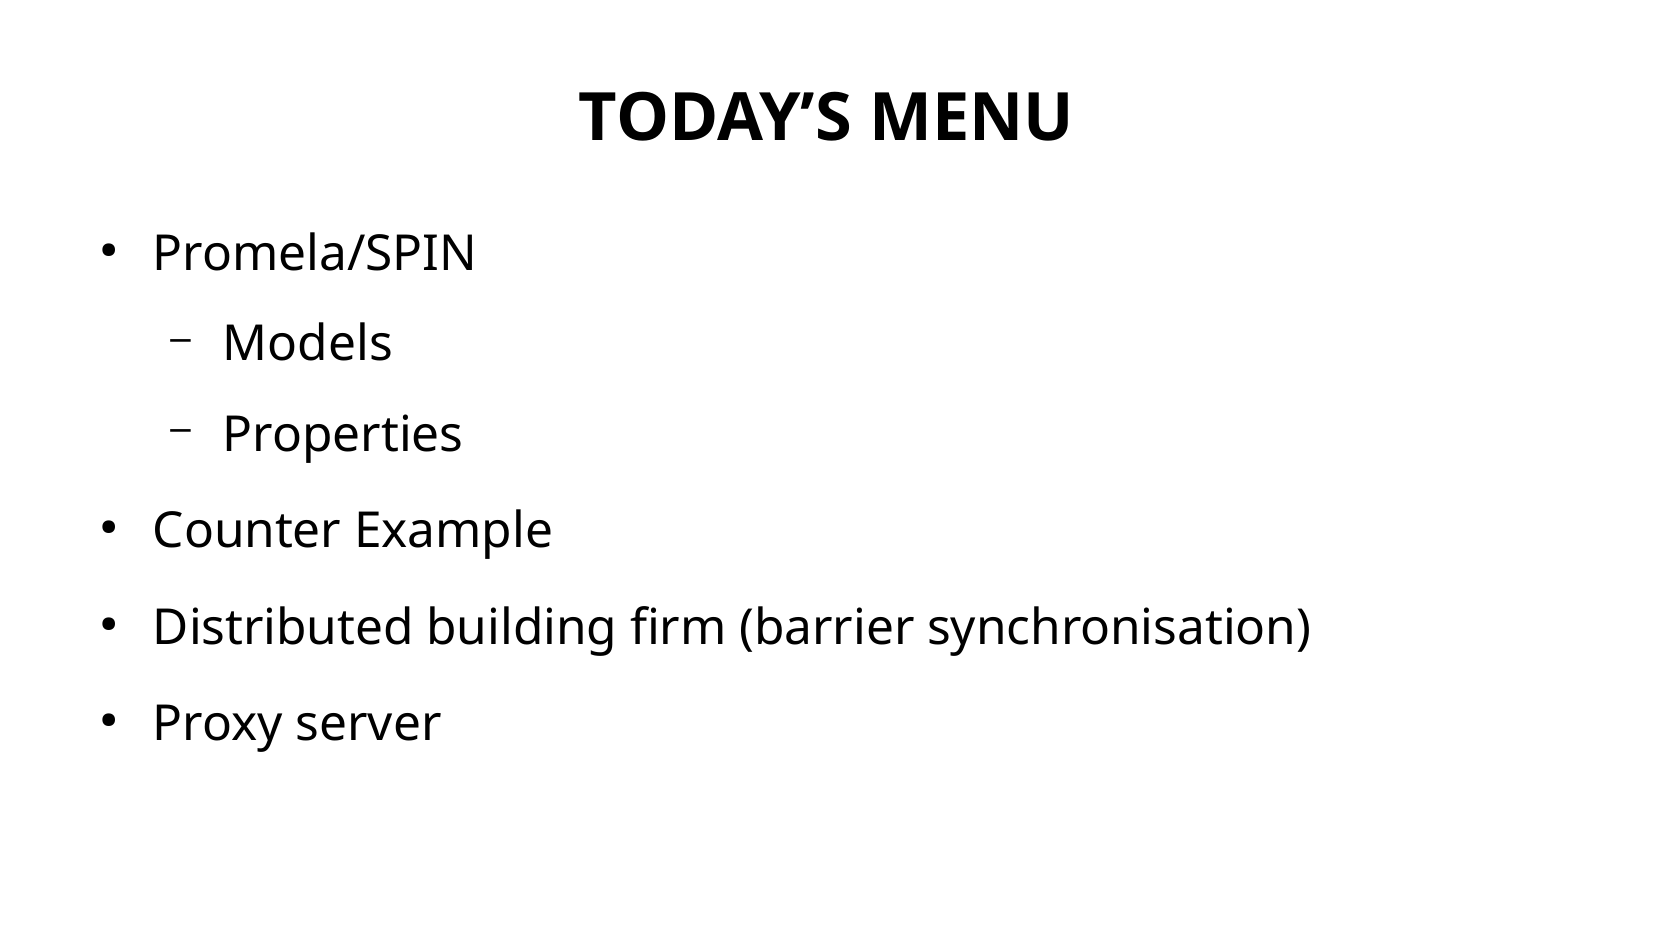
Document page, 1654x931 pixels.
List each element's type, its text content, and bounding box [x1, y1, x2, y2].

title TODAY’S MENU [82, 36, 1571, 193]
list Promela/SPIN Models Properties Counter Example Distributed building firm (barrier synchronisation) Proxy server [82, 217, 1571, 757]
